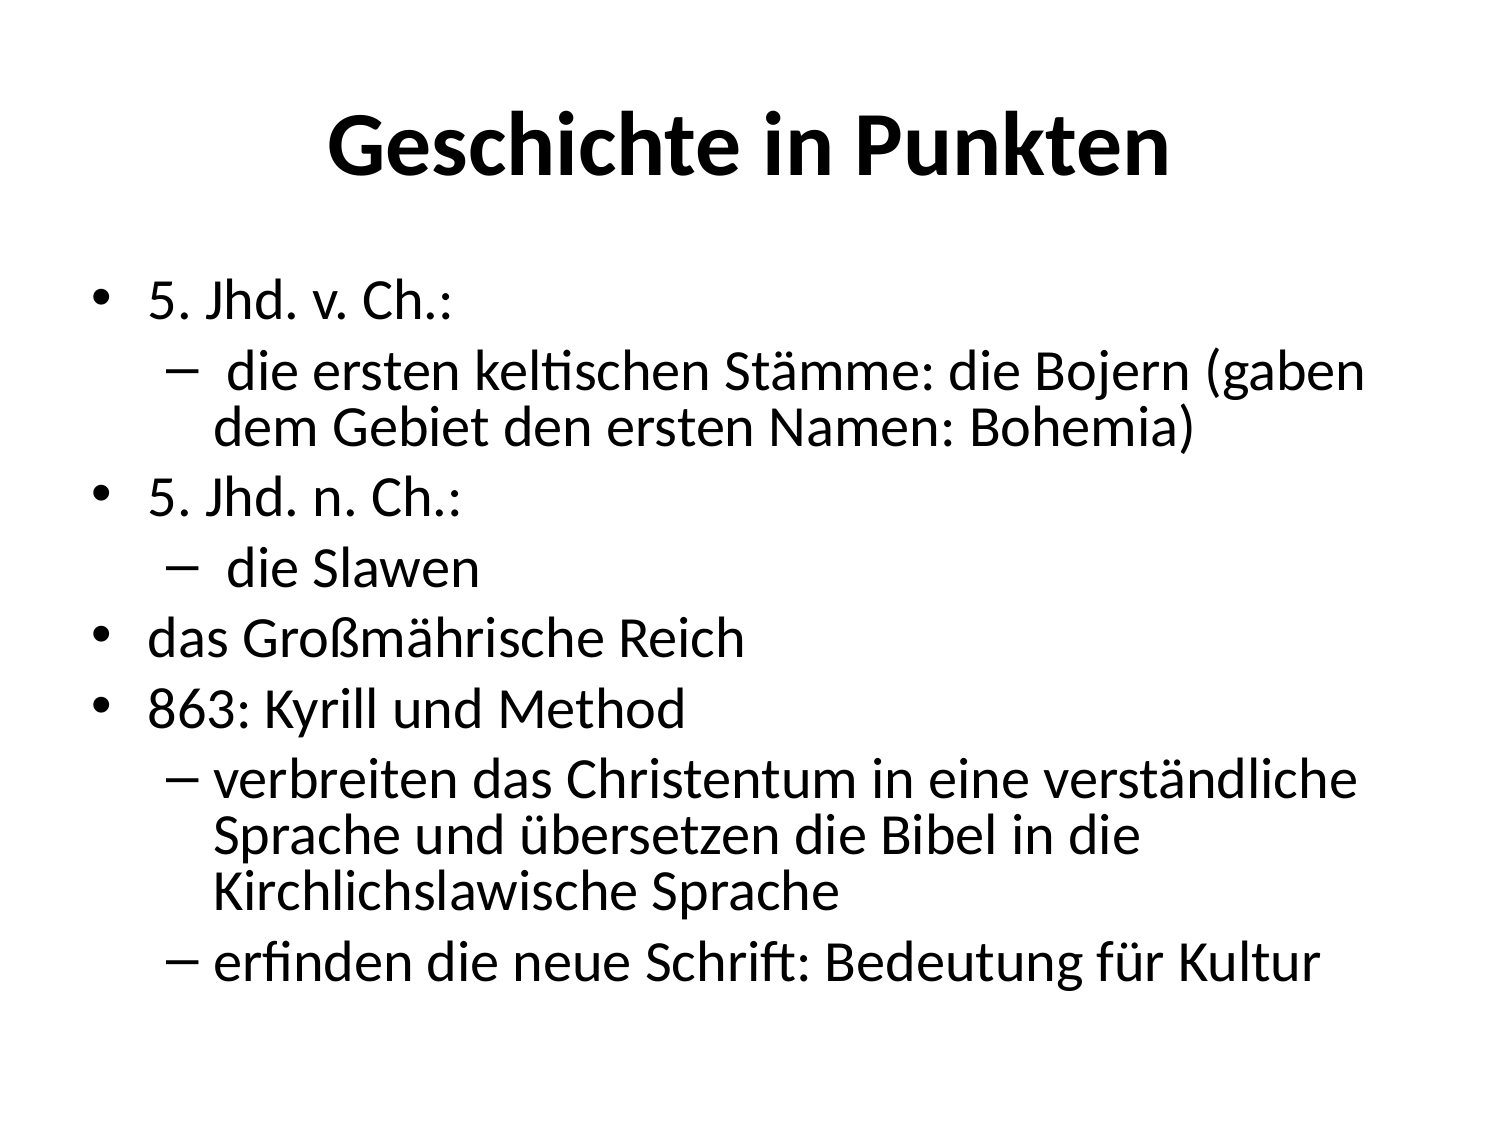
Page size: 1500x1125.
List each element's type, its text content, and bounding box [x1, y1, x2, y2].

list 5. Jhd. v. Ch.: die ersten keltischen Stämme: die Bojern (gaben dem Gebiet den ersten Namen: Bohemia) 5. Jhd. n. Ch.: die Slawen das Großmährische Reich 863: Kyrill und Method verbreiten das Christentum in eine verständliche Sprache und übersetzen die Bibel in die Kirchlichslawische Sprache erfinden die neue Schrift: Bedeutung für Kultur [76, 267, 1427, 1057]
title Geschichte in Punkten [75, 45, 1426, 233]
